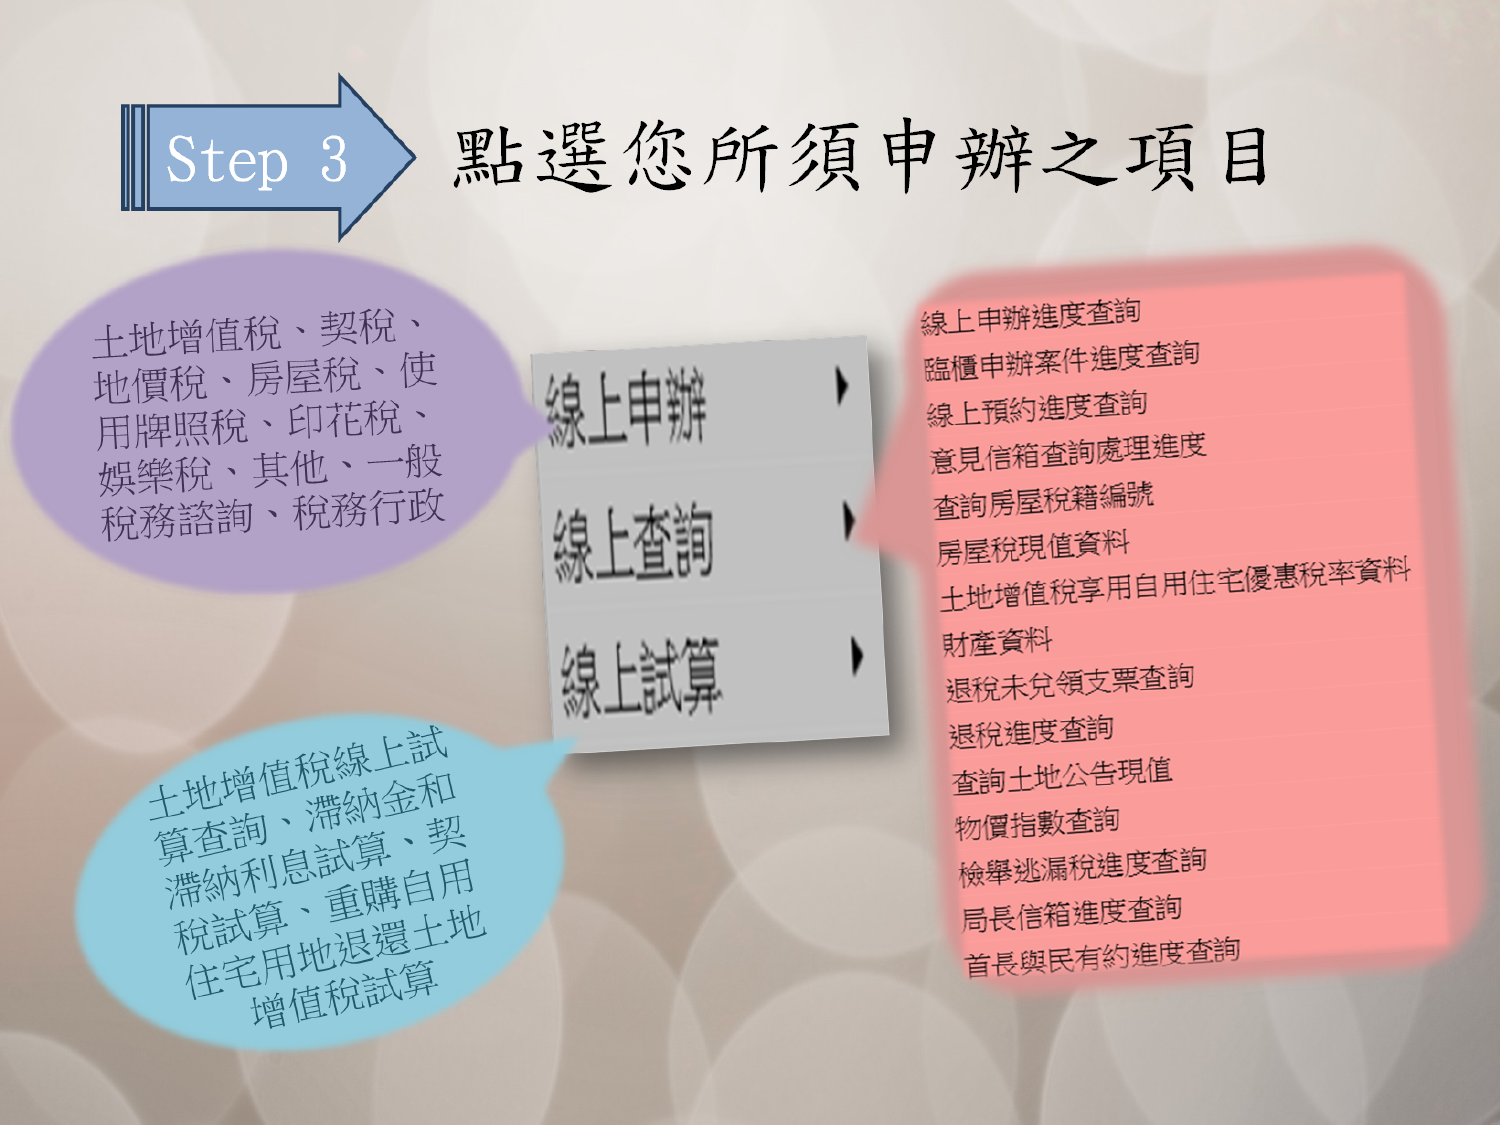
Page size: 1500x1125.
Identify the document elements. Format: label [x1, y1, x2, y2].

picture [0, 65, 1500, 1060]
